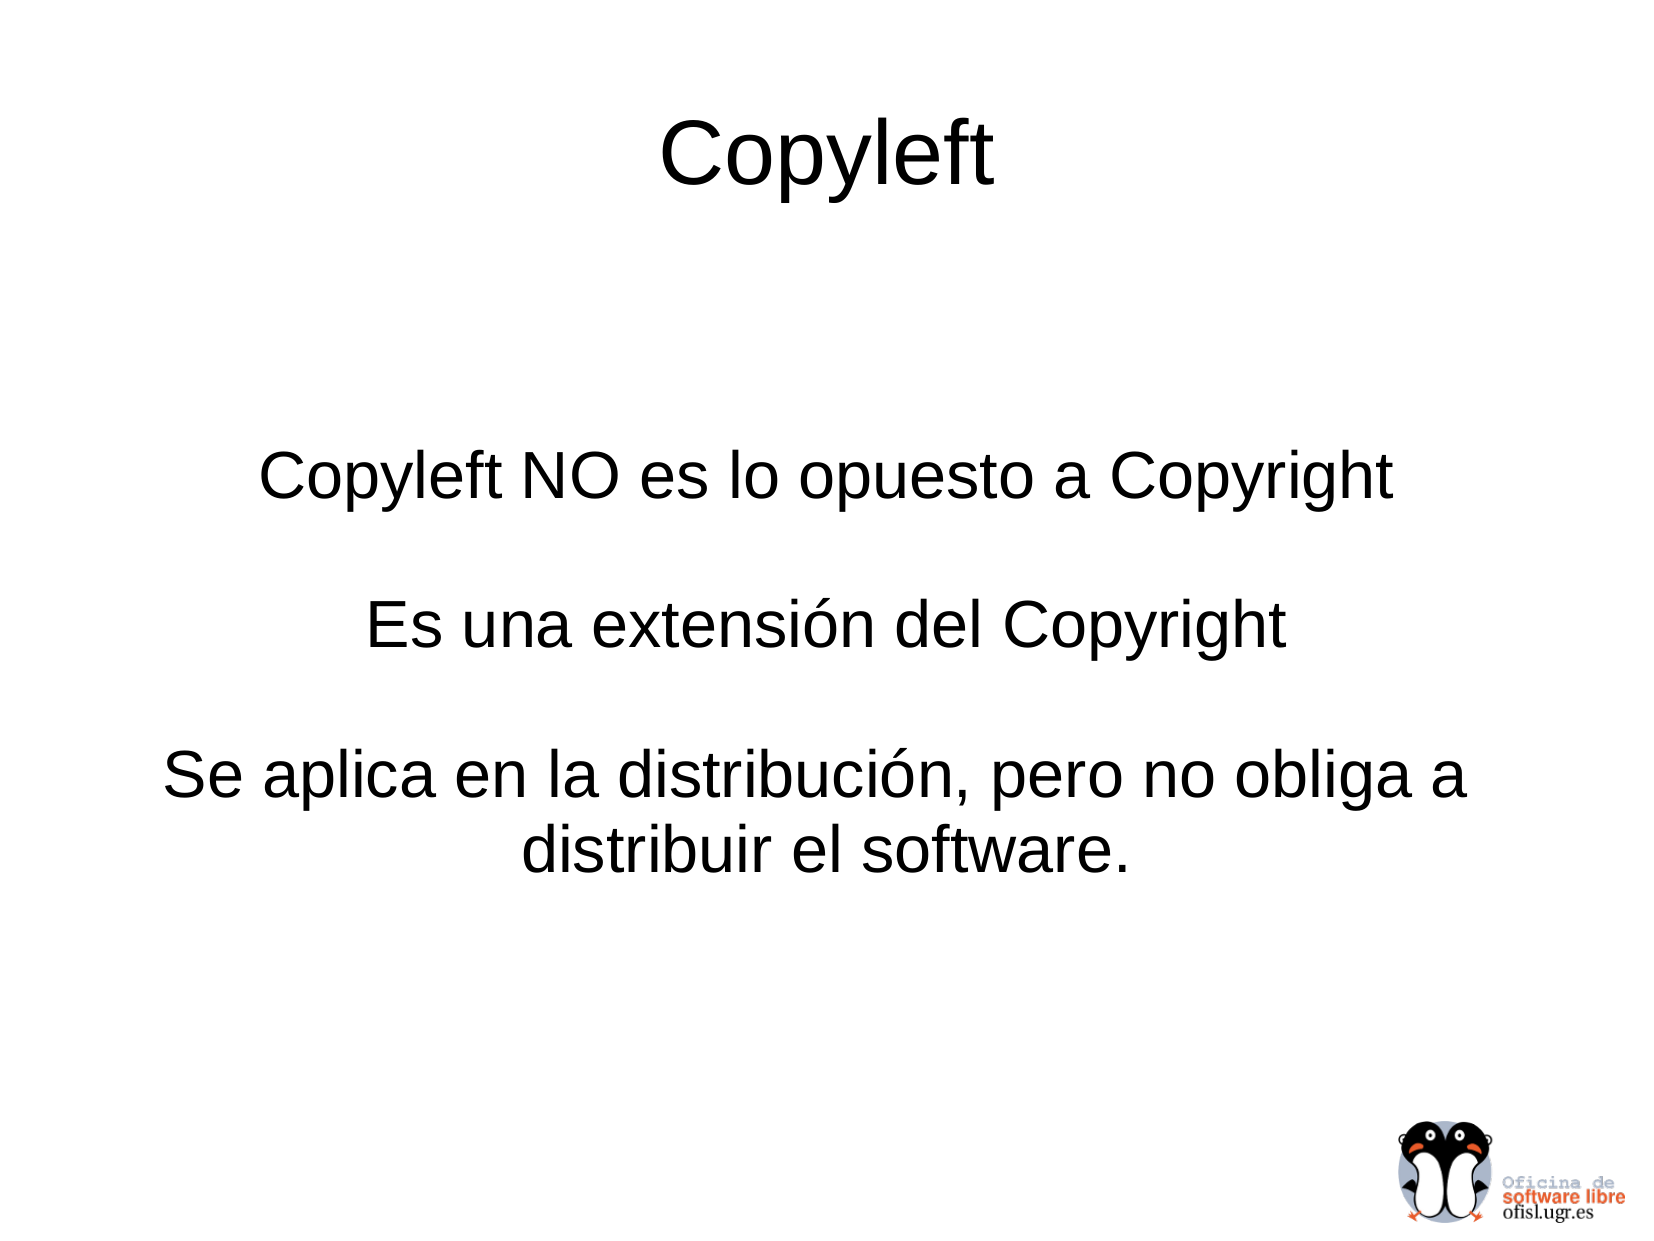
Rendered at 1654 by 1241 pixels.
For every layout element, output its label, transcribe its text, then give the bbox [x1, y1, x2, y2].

picture [1398, 1121, 1625, 1223]
title Copyleft [82, 56, 1571, 250]
subtitle Copyleft NO es lo opuesto a Copyright Es una extensión del Copyright Se aplica en la distribución, pero no obliga a distribuir el software. [82, 297, 1571, 1102]
